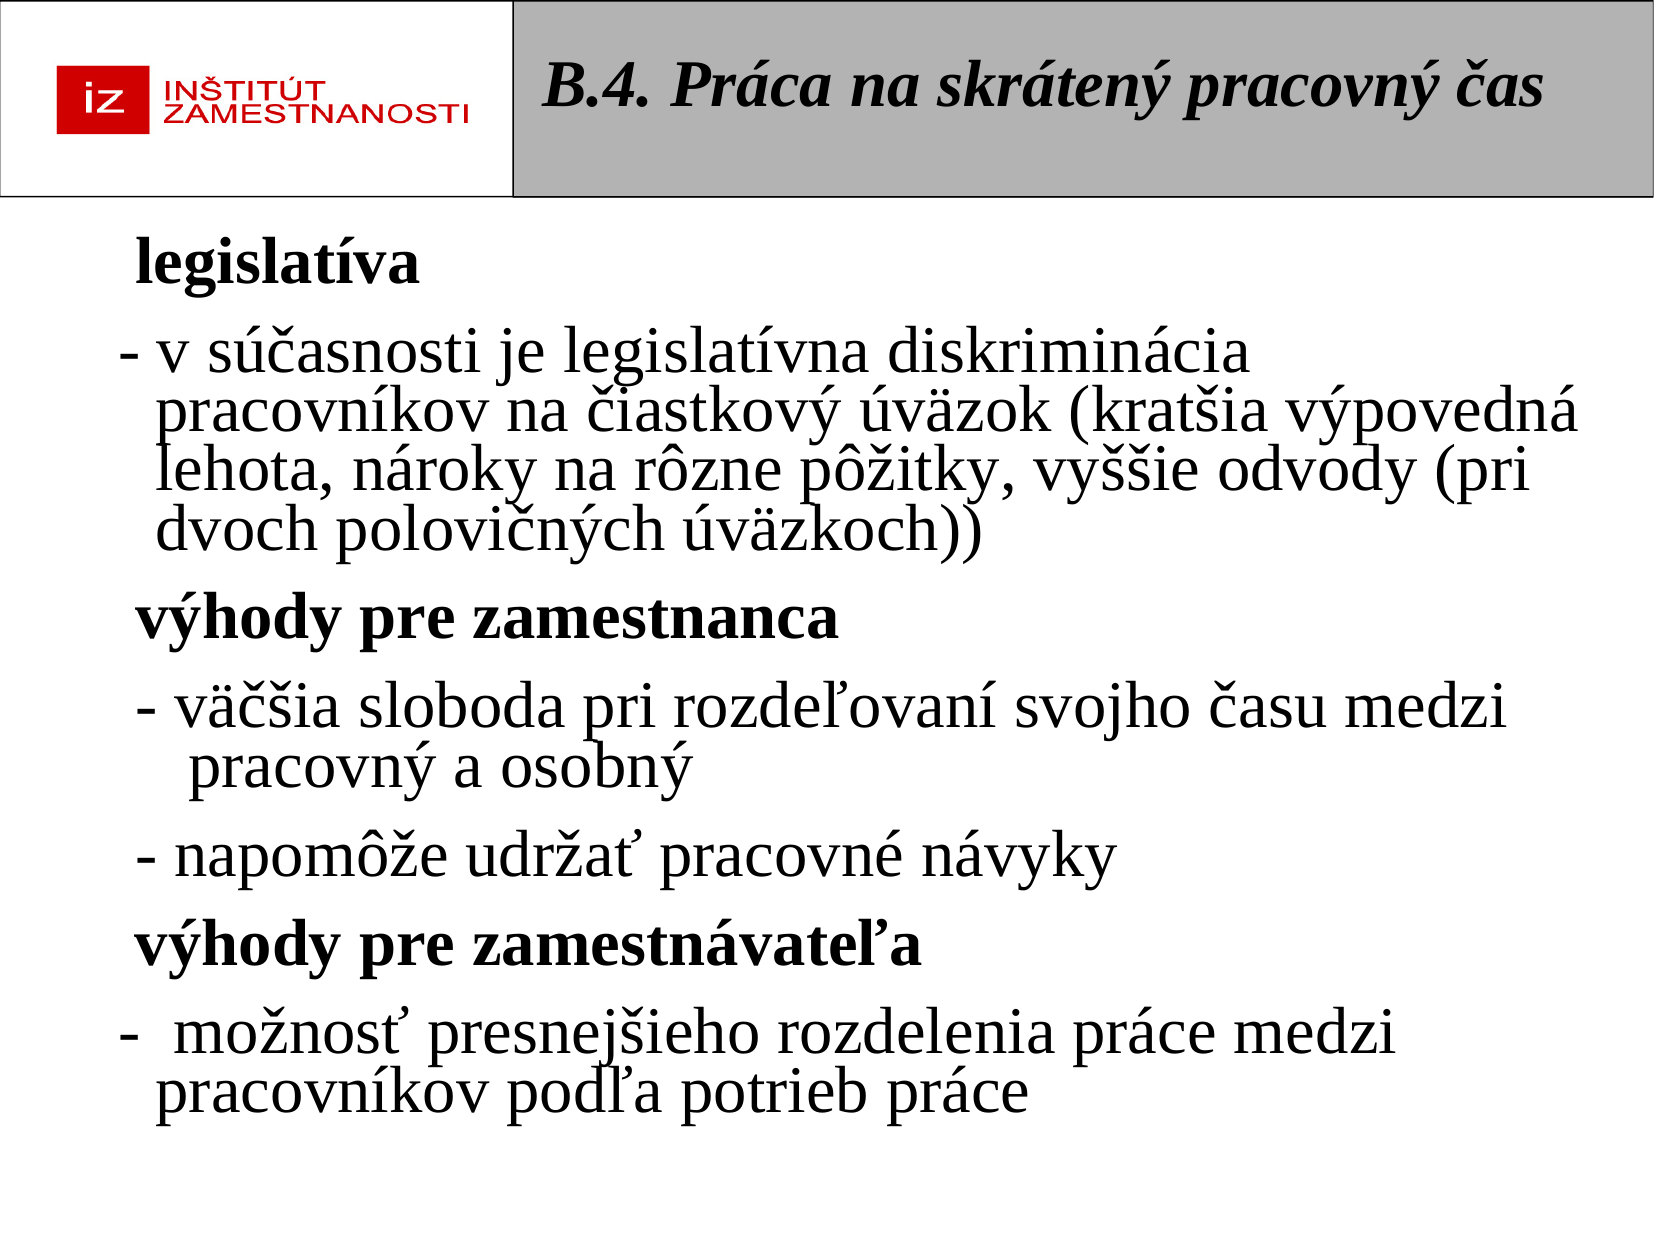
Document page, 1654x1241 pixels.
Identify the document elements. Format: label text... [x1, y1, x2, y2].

text_box B.4. Práca na skrátený pracovný čas [524, 59, 1595, 134]
picture [5, 6, 513, 190]
text_box [0, 0, 1654, 197]
list legislatíva - v súčasnosti je legislatívna diskriminácia pracovníkov na čiastkový úväzok (kratšia výpovedná lehota, nároky na rôzne pôžitky, vyššie odvody (pri dvoch polovičných úväzkoch)) výhody pre zamestnanca - väčšia sloboda pri rozdeľovaní svojho času medzi pracovný a osobný - napomôže udržať pracovné návyky výhody pre zamestnávateľa - možnosť presnejšieho rozdelenia práce medzi pracovníkov podľa potrieb práce [118, 236, 1595, 1140]
